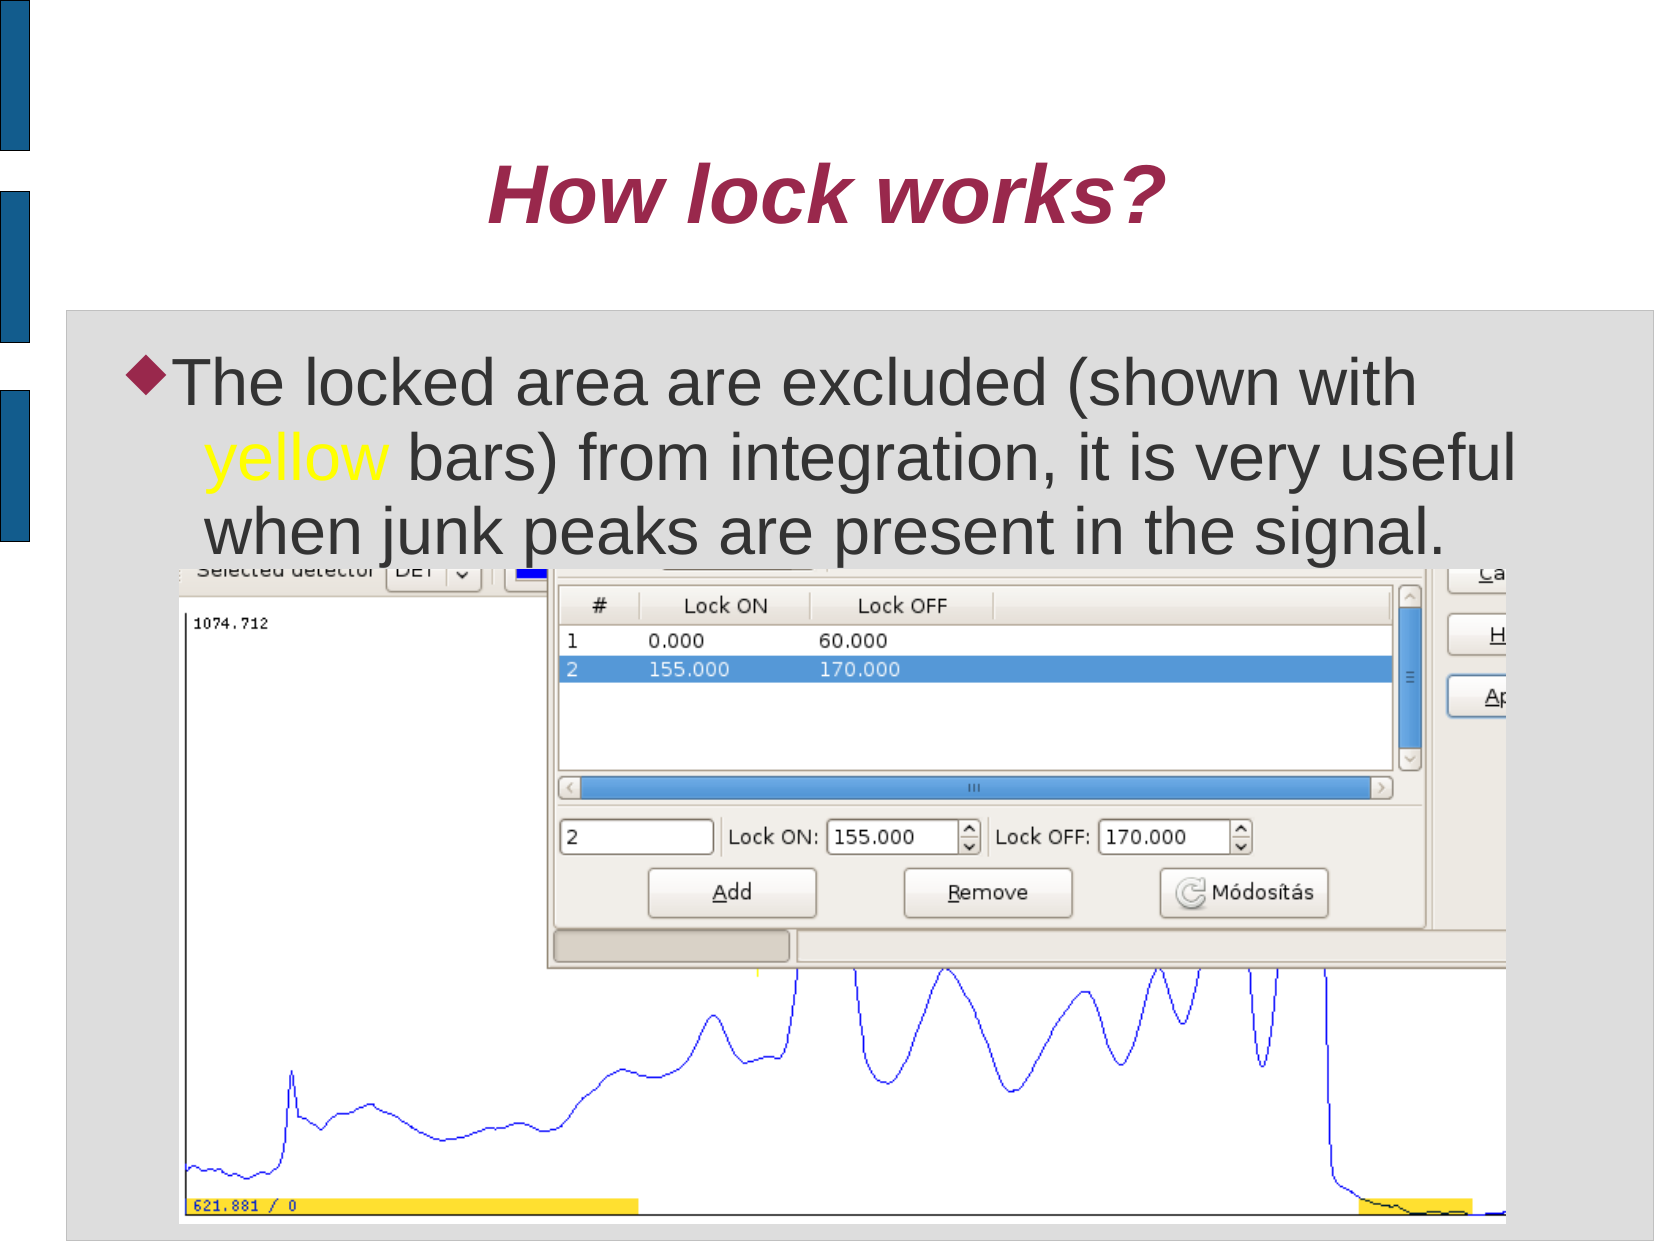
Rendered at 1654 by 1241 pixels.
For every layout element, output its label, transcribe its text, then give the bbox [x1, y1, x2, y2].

picture [179, 569, 1506, 1224]
list The locked area are excluded (shown with yellow bars) from integration, it is very useful when junk peaks are present in the signal. [121, 344, 1534, 1149]
title How lock works? [121, 98, 1534, 291]
